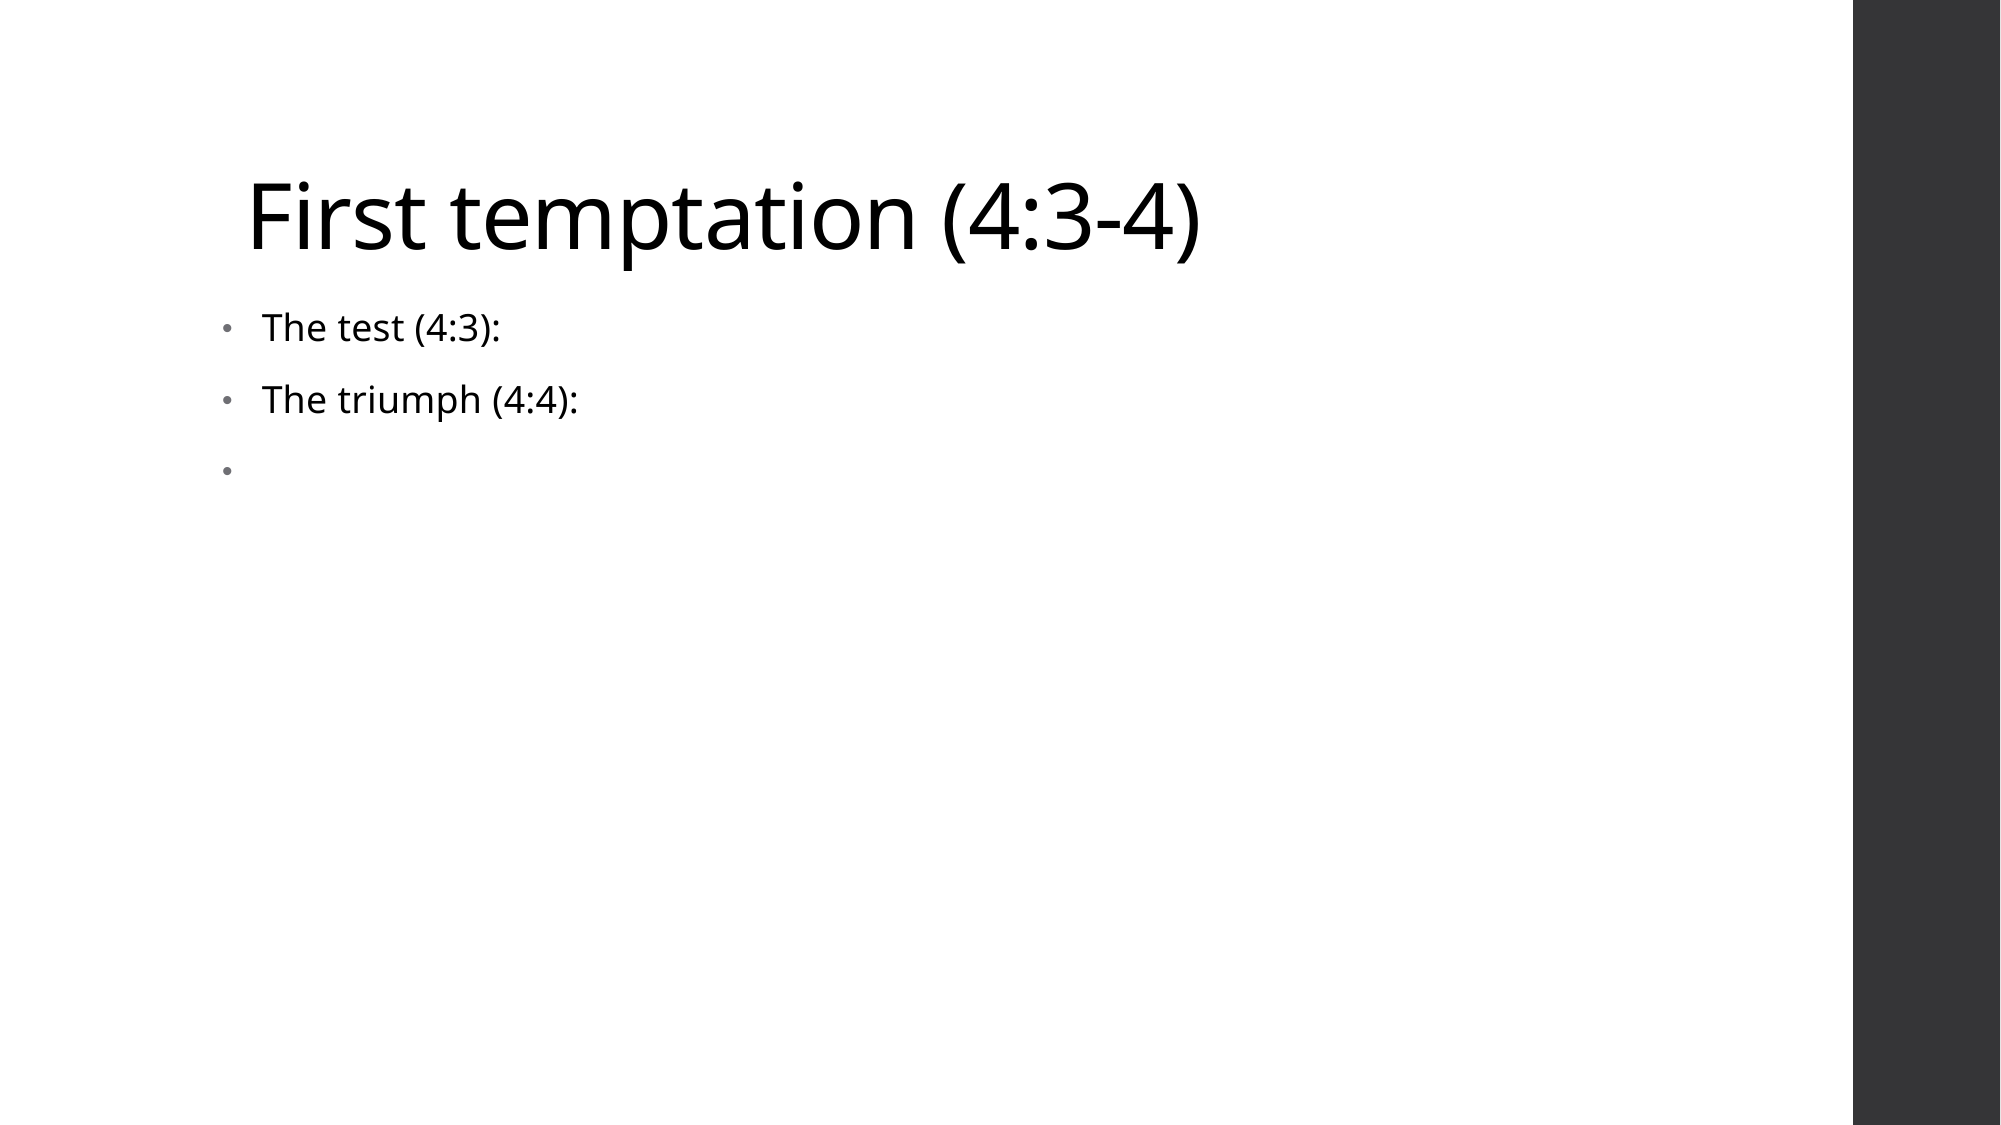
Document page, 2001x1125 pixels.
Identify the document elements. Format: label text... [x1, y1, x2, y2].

title First temptation (4:3-4) [206, 60, 1797, 278]
list The test (4:3): The triumph (4:4): [206, 299, 1617, 1014]
